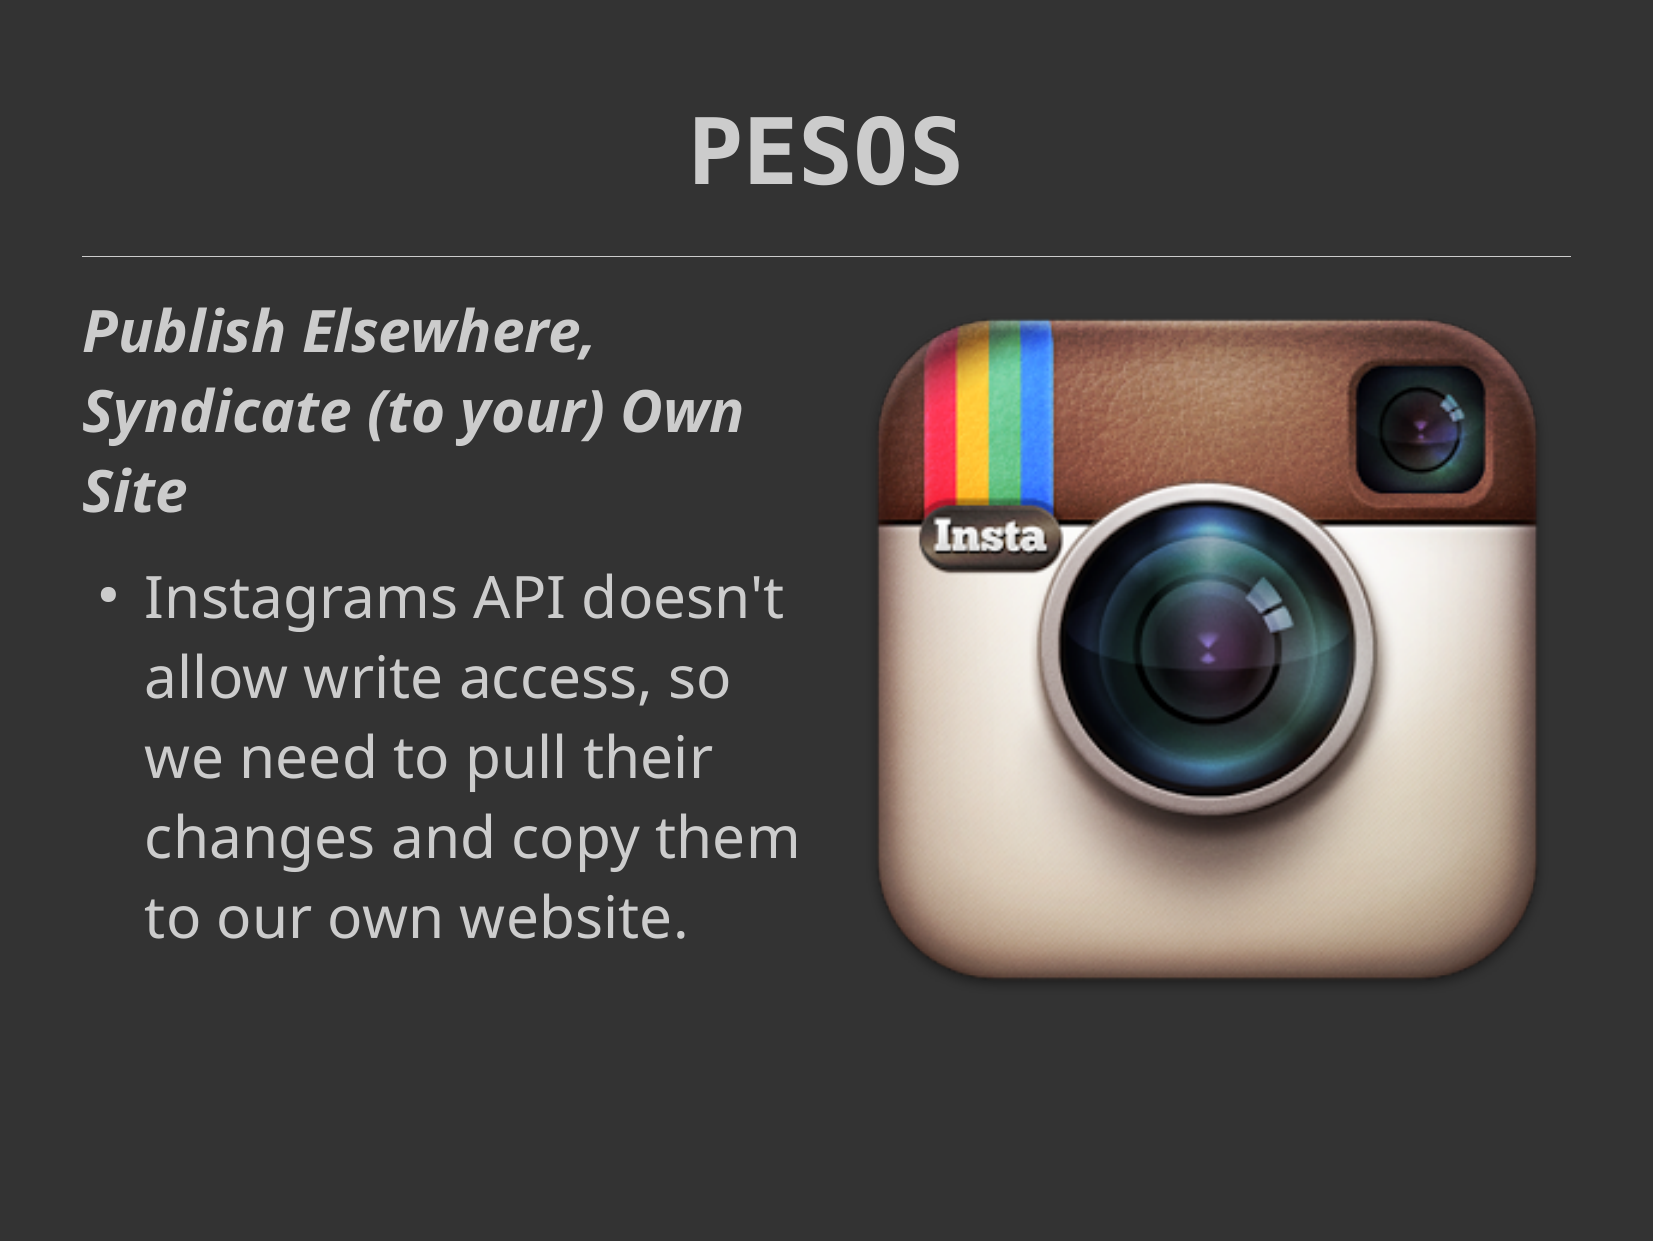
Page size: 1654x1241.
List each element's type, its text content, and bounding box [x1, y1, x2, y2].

picture [848, 290, 1568, 1010]
list Publish Elsewhere, Syndicate (to your) Own Site Instagrams API doesn't allow write access, so we need to pull their changes and copy them to our own website. [82, 290, 809, 1010]
title PESOS [82, 49, 1571, 257]
